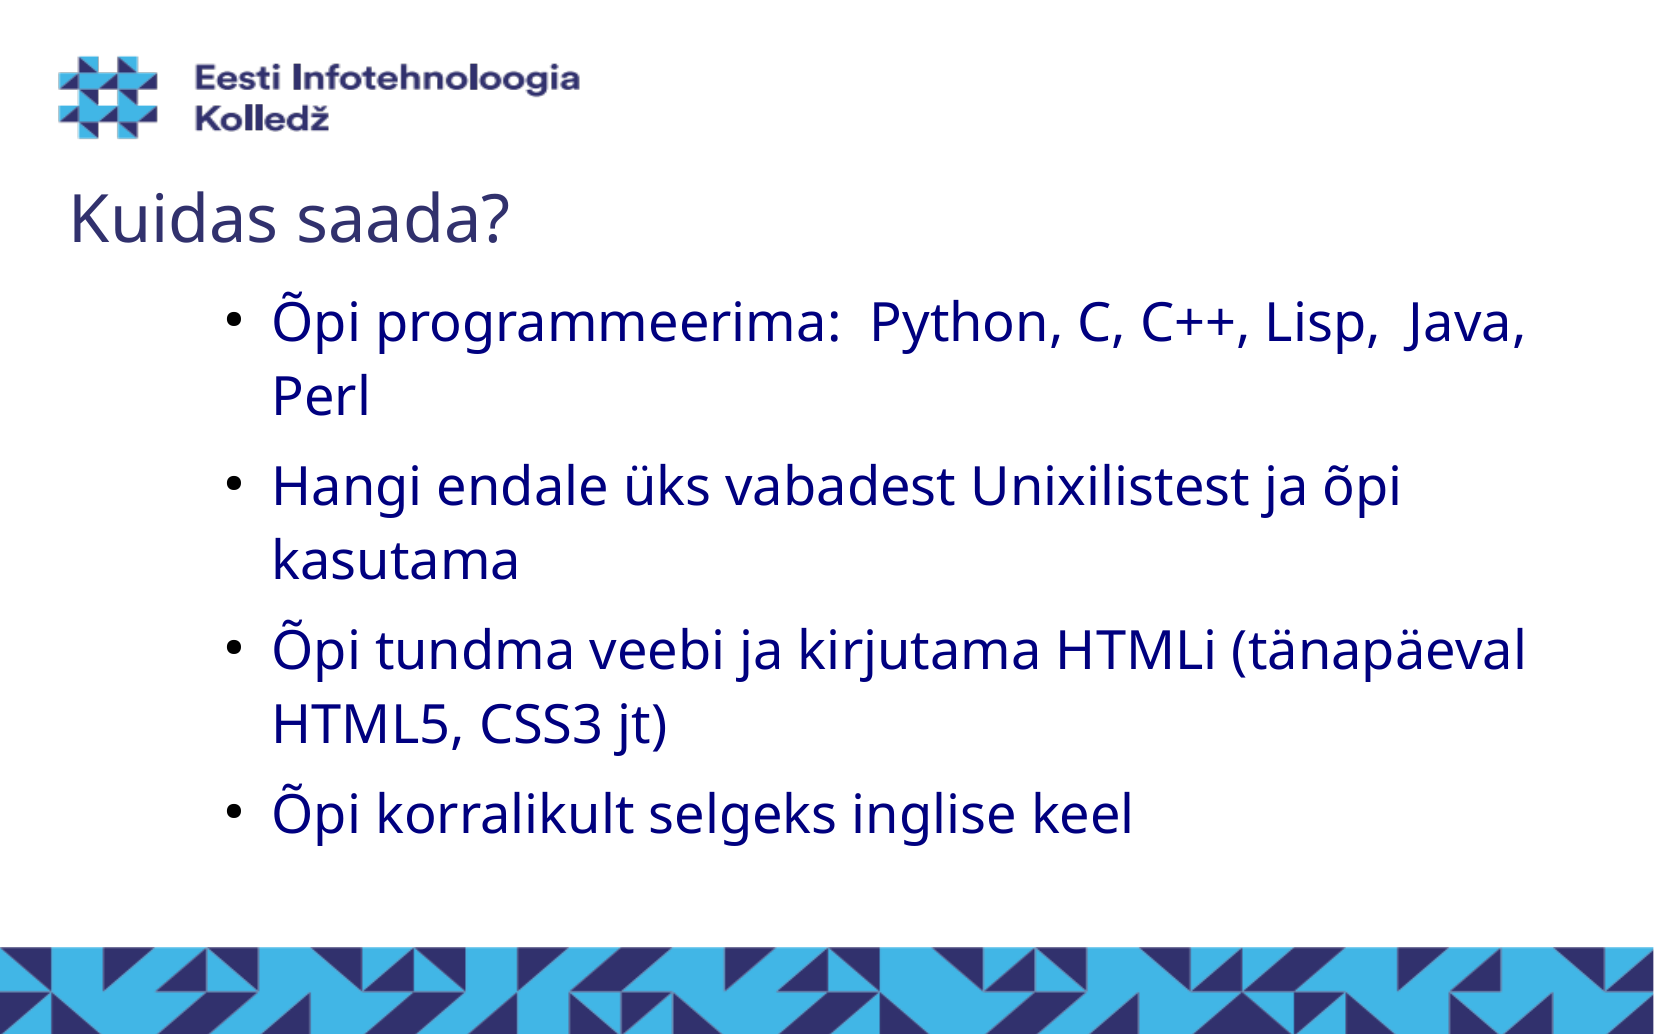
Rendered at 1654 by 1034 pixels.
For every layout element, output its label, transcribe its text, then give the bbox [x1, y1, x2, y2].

title Kuidas saada? [68, 147, 1536, 283]
list Õpi programmeerima: Python, C, C++, Lisp, Java, Perl Hangi endale üks vabadest Unixilistest ja õpi kasutama Õpi tundma veebi ja kirjutama HTMLi (tänapäeval HTML5, CSS3 jt) Õpi korralikult selgeks inglise keel [59, 283, 1595, 936]
